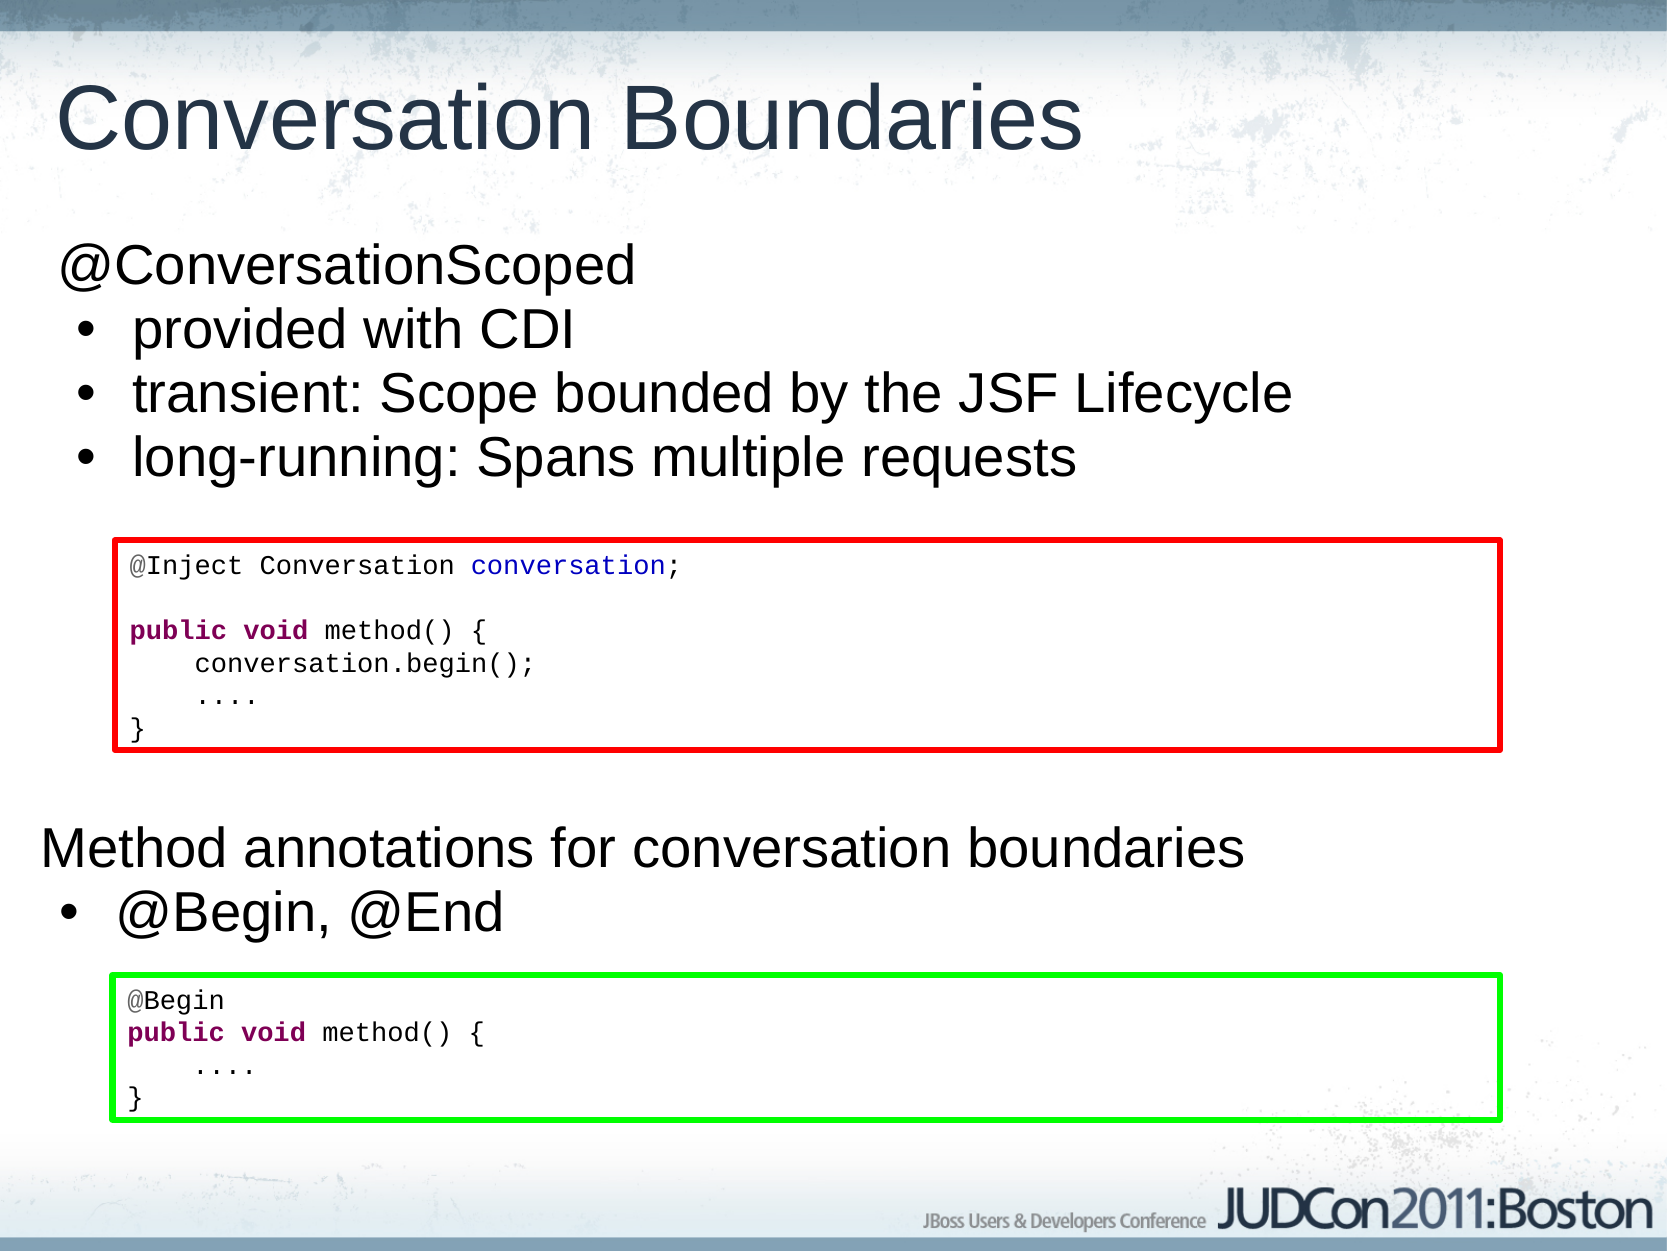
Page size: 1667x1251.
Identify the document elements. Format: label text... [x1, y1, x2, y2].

text_box @ConversationScoped provided with CDI transient: Scope bounded by the JSF Lifecycle long-running: Spans multiple requests [57, 233, 1539, 490]
picture [0, 0, 1667, 1251]
title Conversation Boundaries [40, 50, 1627, 216]
text_box @Inject Conversation conversation; public void method() { conversation.begin(); .... } [114, 540, 1501, 751]
text_box @Begin public void method() { .... } [112, 975, 1501, 1120]
text_box Method annotations for conversation boundaries @Begin, @End [40, 816, 1492, 945]
